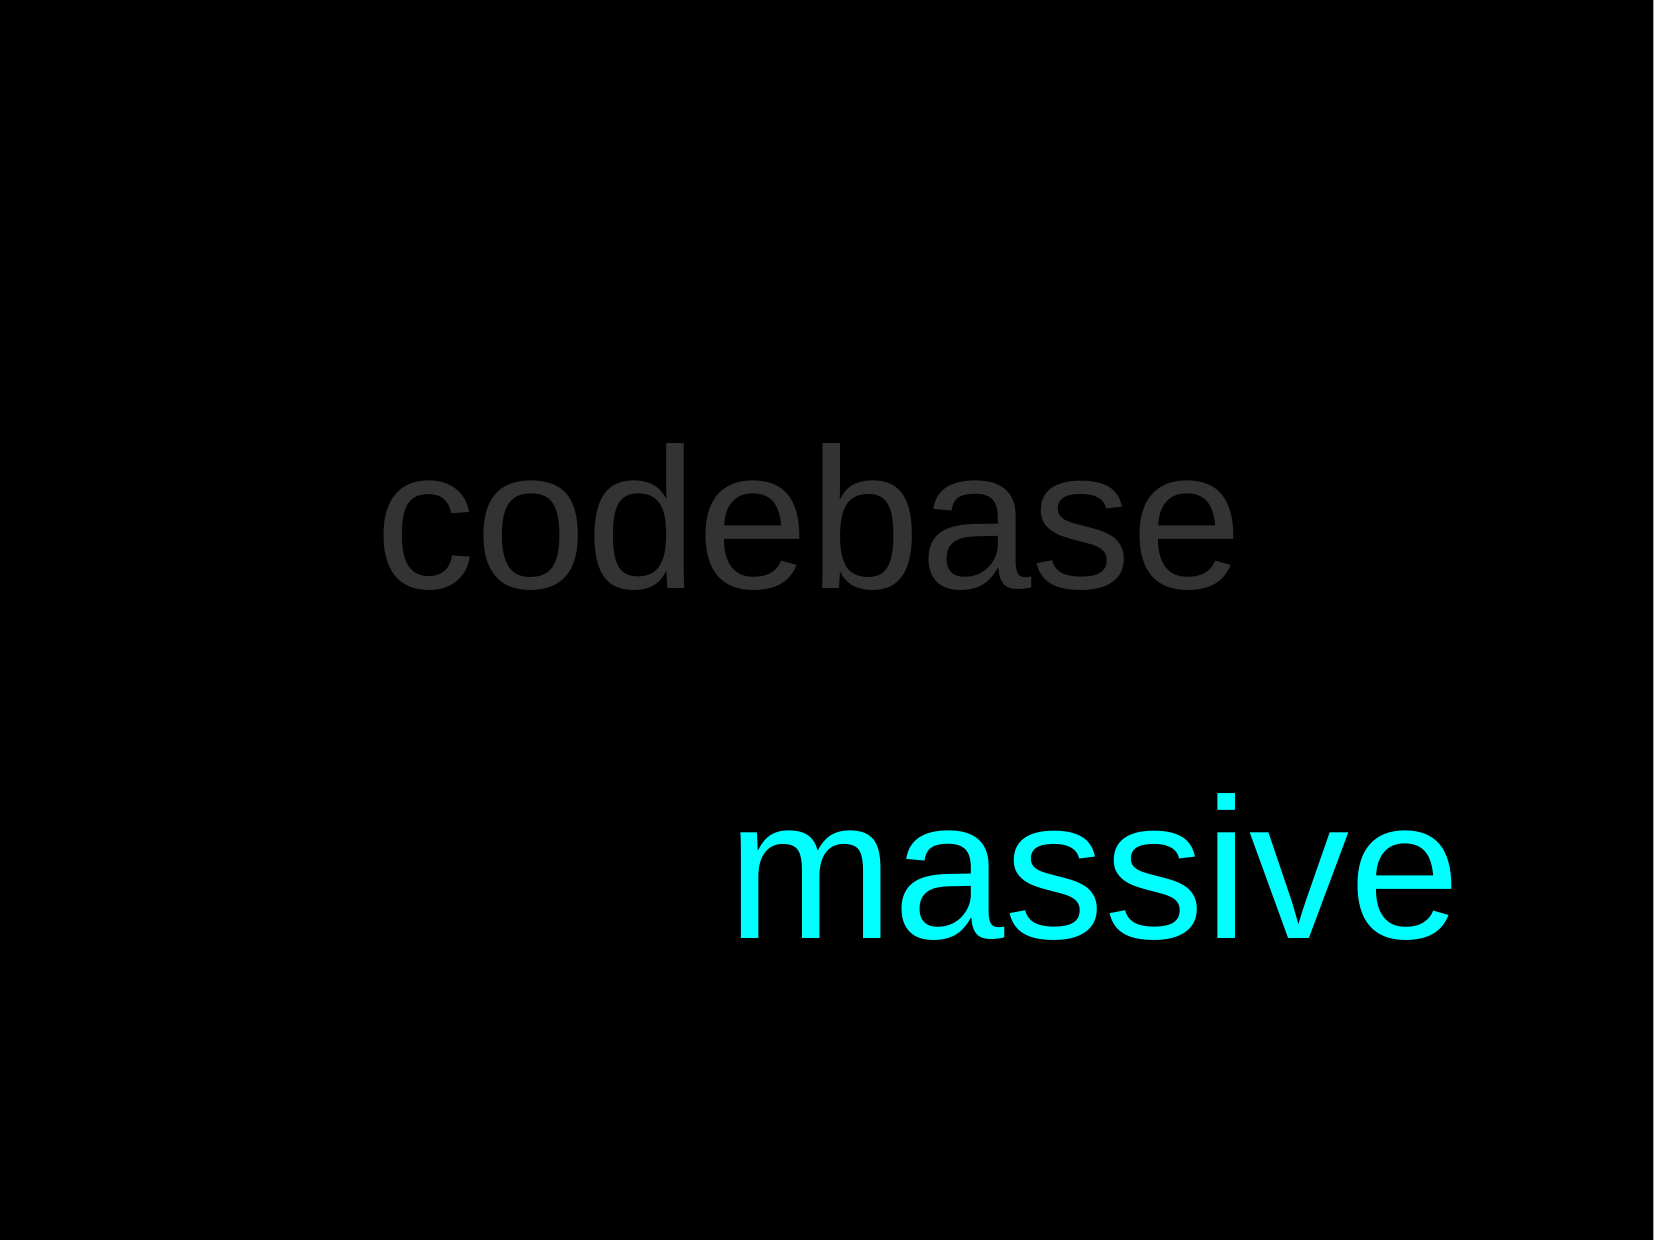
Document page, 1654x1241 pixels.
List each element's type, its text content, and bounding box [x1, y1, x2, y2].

text_box codebase [360, 400, 1259, 639]
text_box massive [712, 750, 1476, 989]
